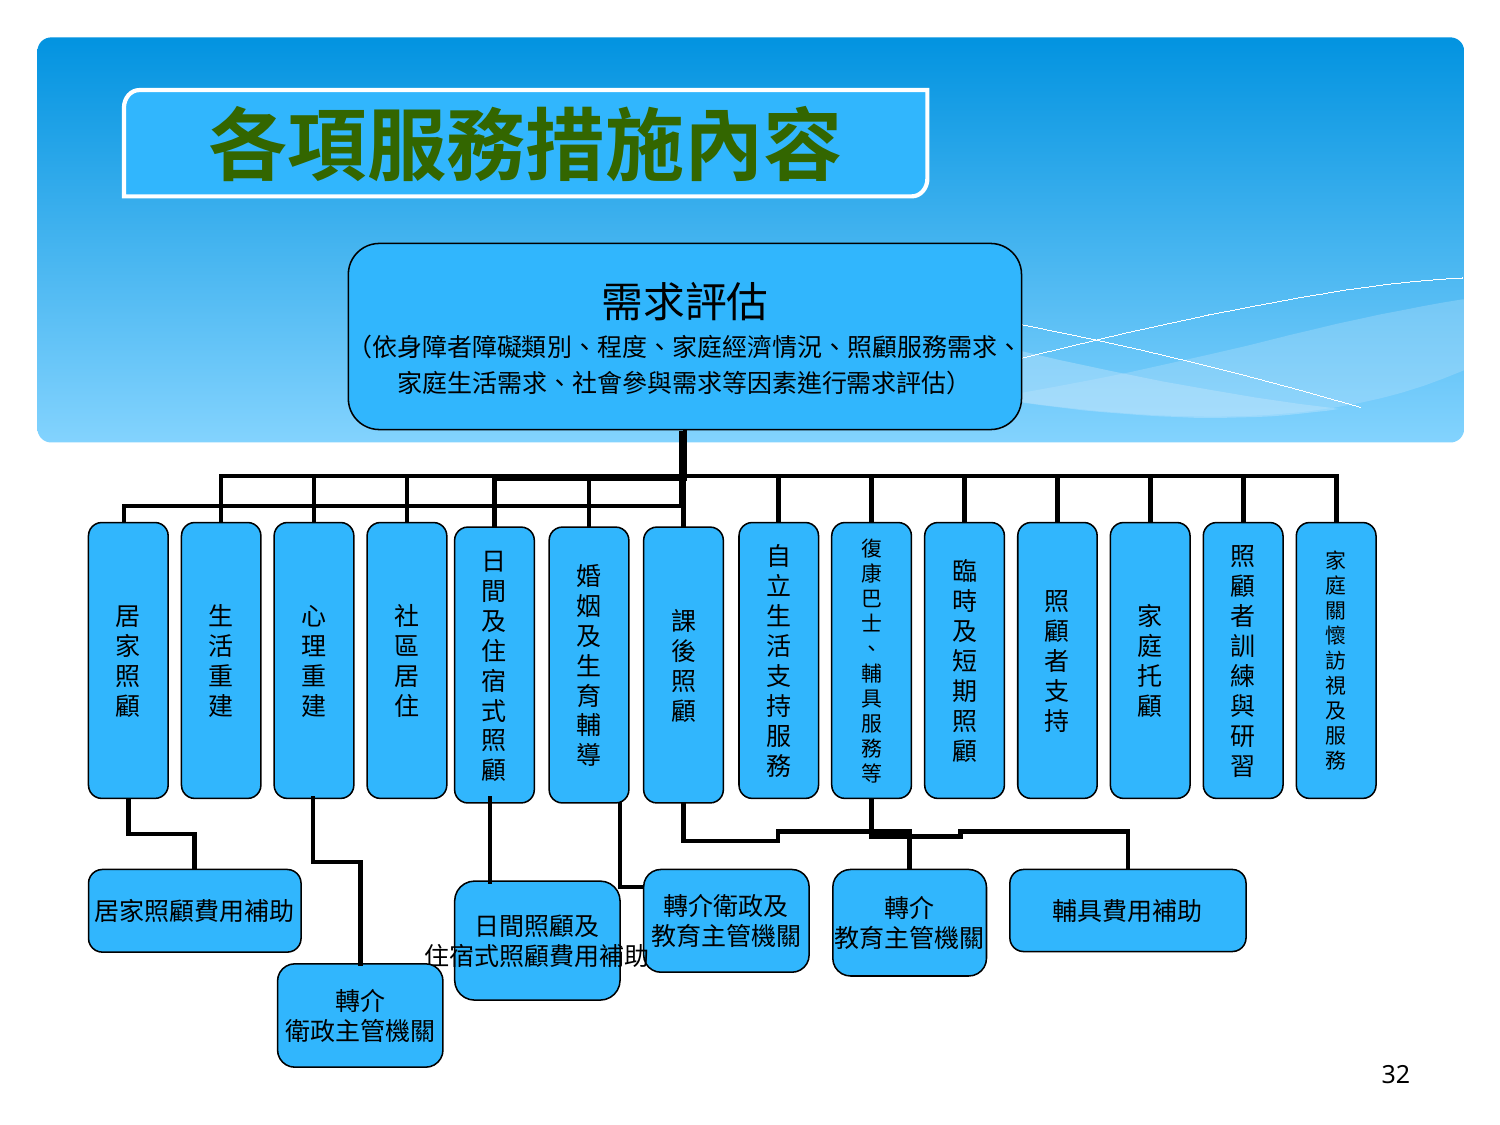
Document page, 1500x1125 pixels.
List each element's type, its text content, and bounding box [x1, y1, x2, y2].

text_box 需求評估 （依身障者障礙類別、程度、家庭經濟情況、照顧服務需求、 家庭生活需求、社會參與需求等因素進行需求評估） [348, 243, 1022, 430]
text_box 生 活 重 建 [181, 522, 261, 799]
text_box 照 顧 者 支 持 [1017, 522, 1098, 799]
text_box 居 家 照 顧 [88, 522, 169, 799]
text_box 轉介衛政及 教育主管機關 [643, 869, 810, 973]
text_box 臨 時 及 短 期 照 顧 [924, 522, 1005, 799]
text_box 各項服務措施內容 [123, 90, 928, 197]
text_box 轉介 教育主管機關 [832, 869, 987, 977]
text_box 日 間 及 住 宿 式 照 顧 [454, 527, 535, 803]
text_box 婚 姻 及 生 育 輔 導 [549, 527, 629, 803]
text_box <編號> [1074, 1025, 1426, 1101]
text_box 居家照顧費用補助 [88, 869, 302, 953]
text_box 轉介 衛政主管機關 [277, 963, 443, 1068]
text_box 心 理 重 建 [274, 522, 354, 799]
text_box 課 後 照 顧 [643, 527, 724, 803]
text_box 照 顧 者 訓 練 與 研 習 [1203, 522, 1284, 799]
text_box 輔具費用補助 [1009, 869, 1247, 952]
text_box 復 康 巴 士 、 輔 具 服 務 等 [831, 522, 912, 799]
text_box 自 立 生 活 支 持 服 務 [739, 522, 819, 799]
text_box 日間照顧及 住宿式照顧費用補助 [454, 881, 621, 1001]
text_box 家 庭 托 顧 [1110, 522, 1191, 799]
text_box 社 區 居 住 [367, 522, 447, 799]
text_box 家 庭 關 懷 訪 視 及 服 務 [1296, 522, 1377, 799]
